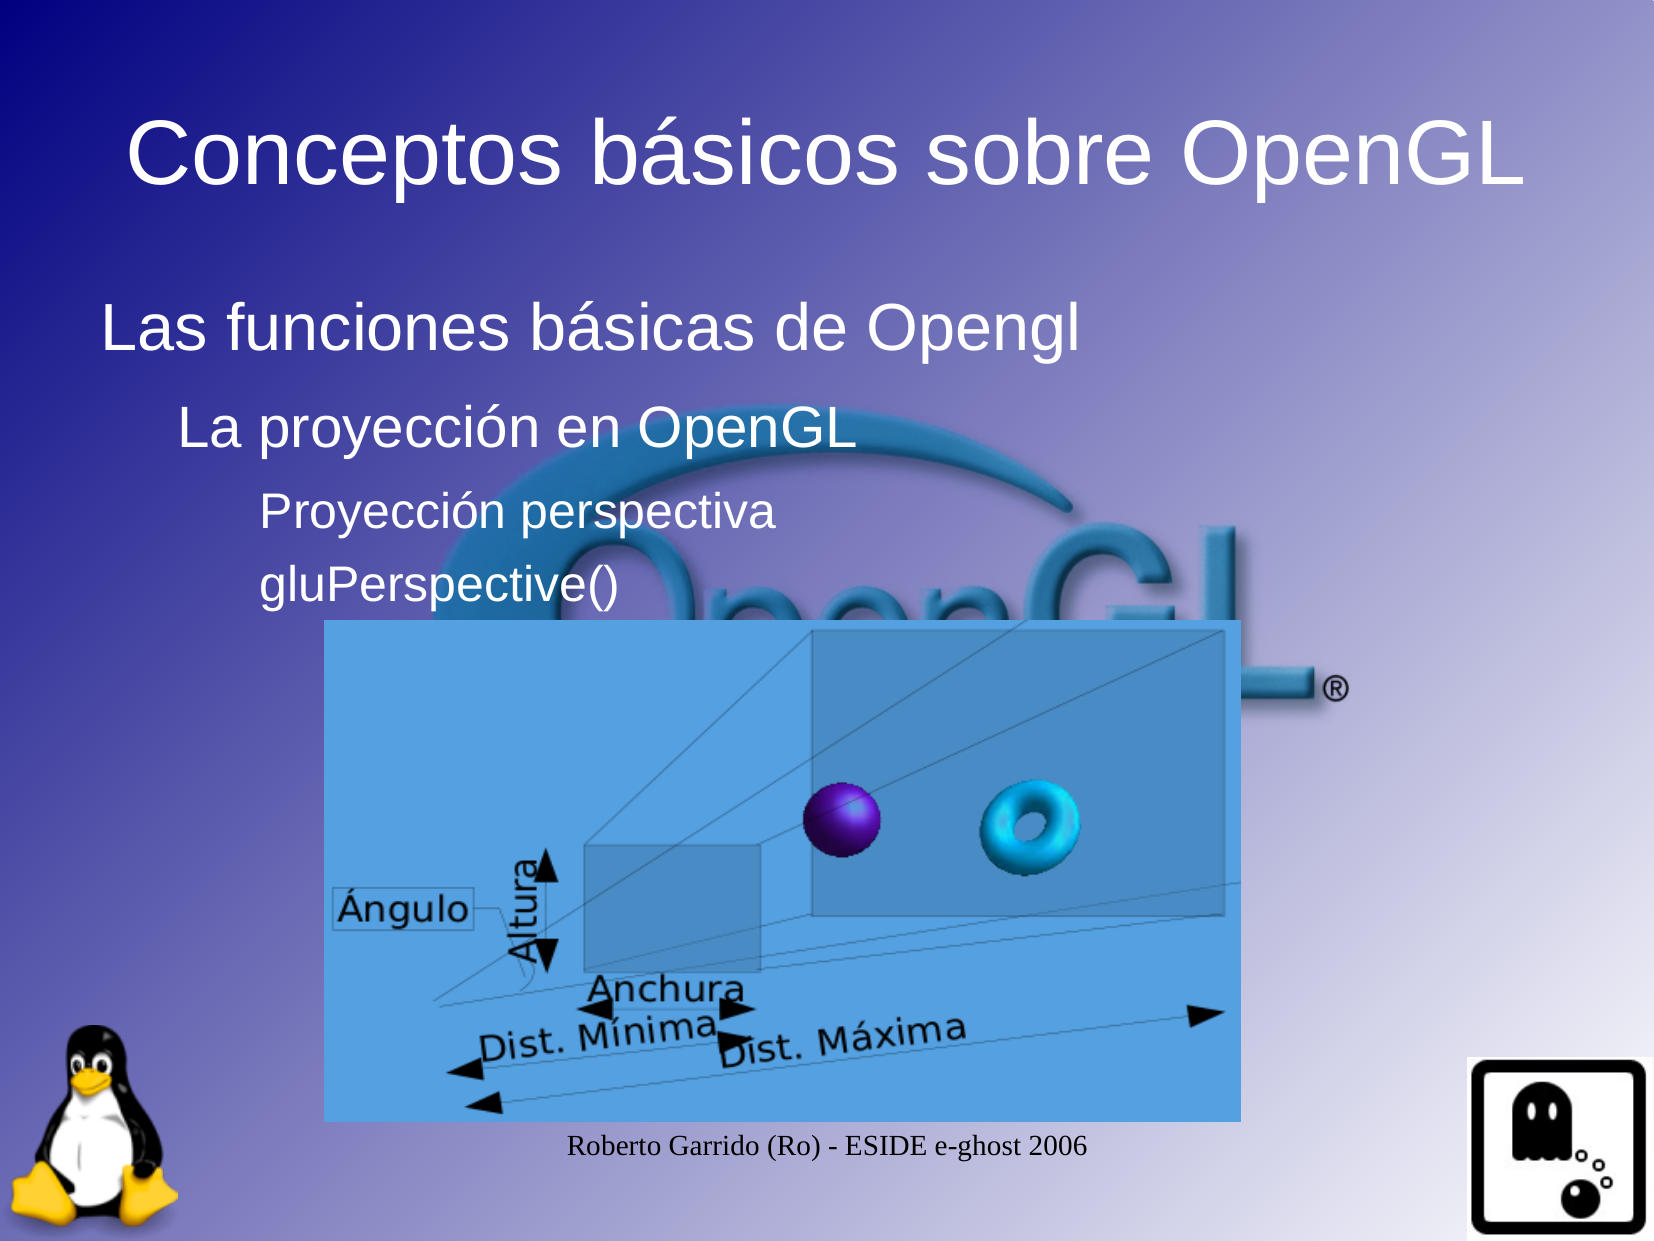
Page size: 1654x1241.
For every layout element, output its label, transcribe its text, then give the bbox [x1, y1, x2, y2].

picture [0, 1025, 178, 1241]
picture [324, 620, 1241, 1123]
title Conceptos básicos sobre OpenGL [82, 49, 1571, 257]
list Las funciones básicas de Opengl La proyección en OpenGL Proyección perspectiva gluPerspective() [82, 290, 1571, 1109]
picture [1467, 1057, 1654, 1241]
